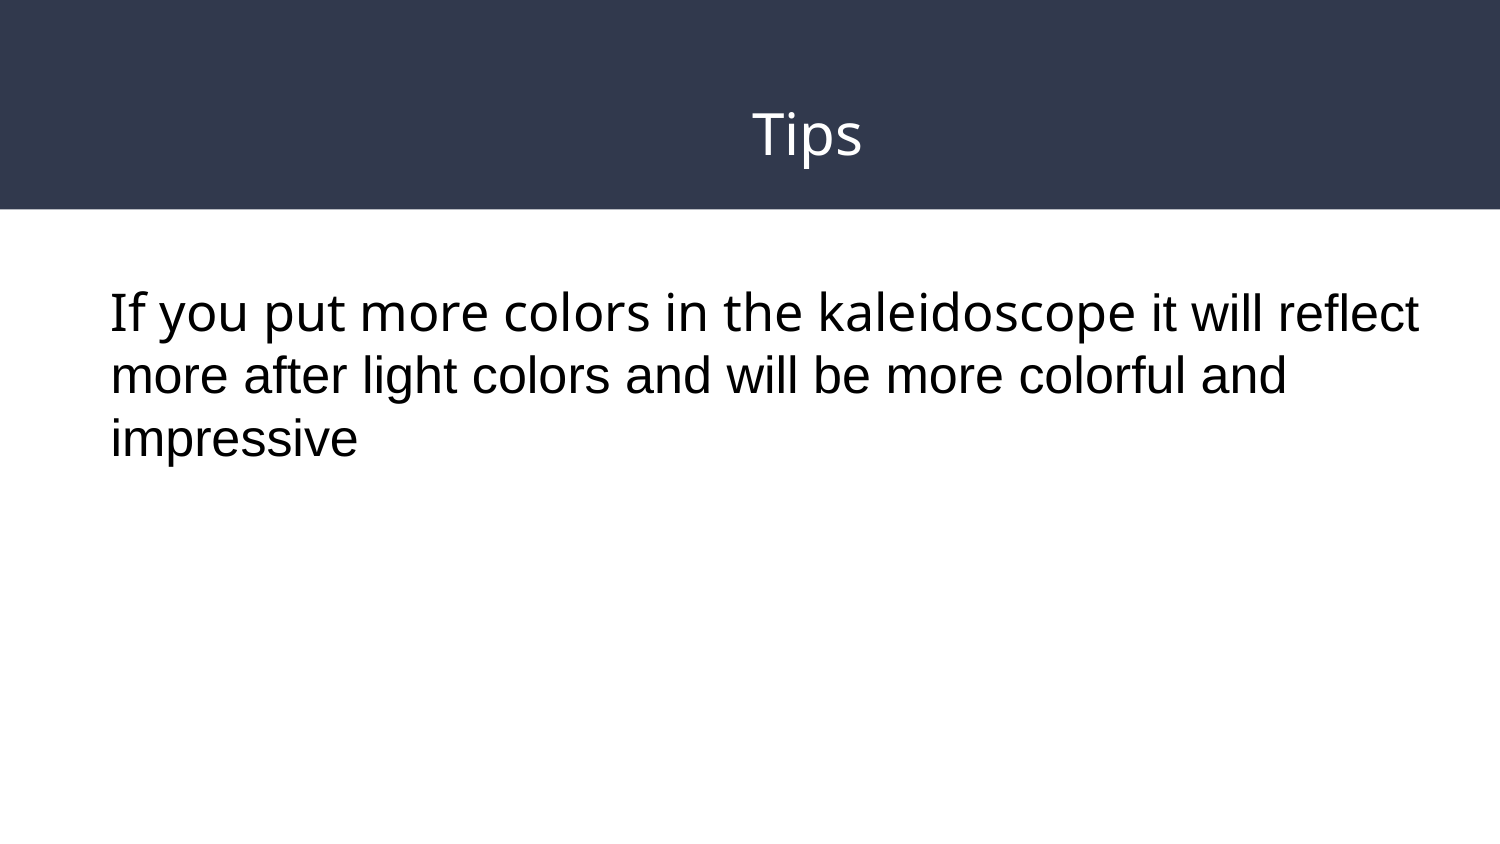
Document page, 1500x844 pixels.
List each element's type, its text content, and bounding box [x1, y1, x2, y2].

title Tips [51, 82, 1449, 185]
text_box If you put more colors in the kaleidoscope it will reflect more after light colors and will be more colorful and impressive [95, 264, 1437, 779]
